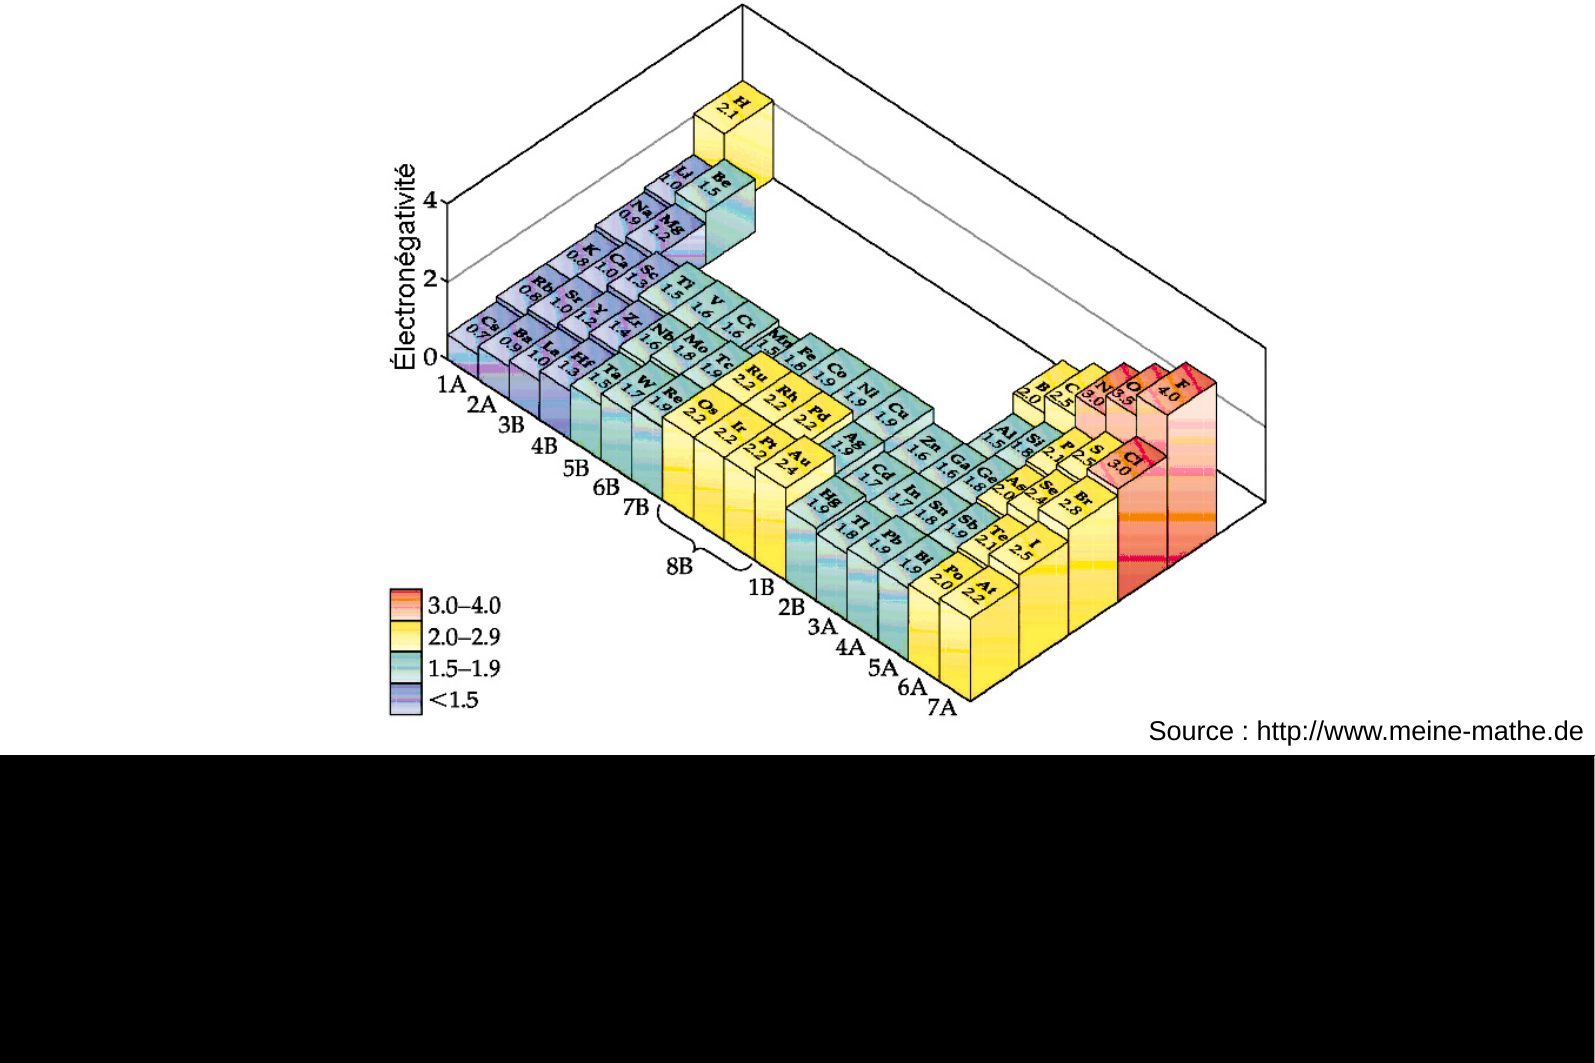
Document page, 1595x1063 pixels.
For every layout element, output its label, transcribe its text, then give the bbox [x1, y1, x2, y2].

picture [377, 0, 1276, 727]
text_box [0, 755, 1595, 1063]
text_box Source : http://www.meine-mathe.de [1133, 708, 1595, 814]
